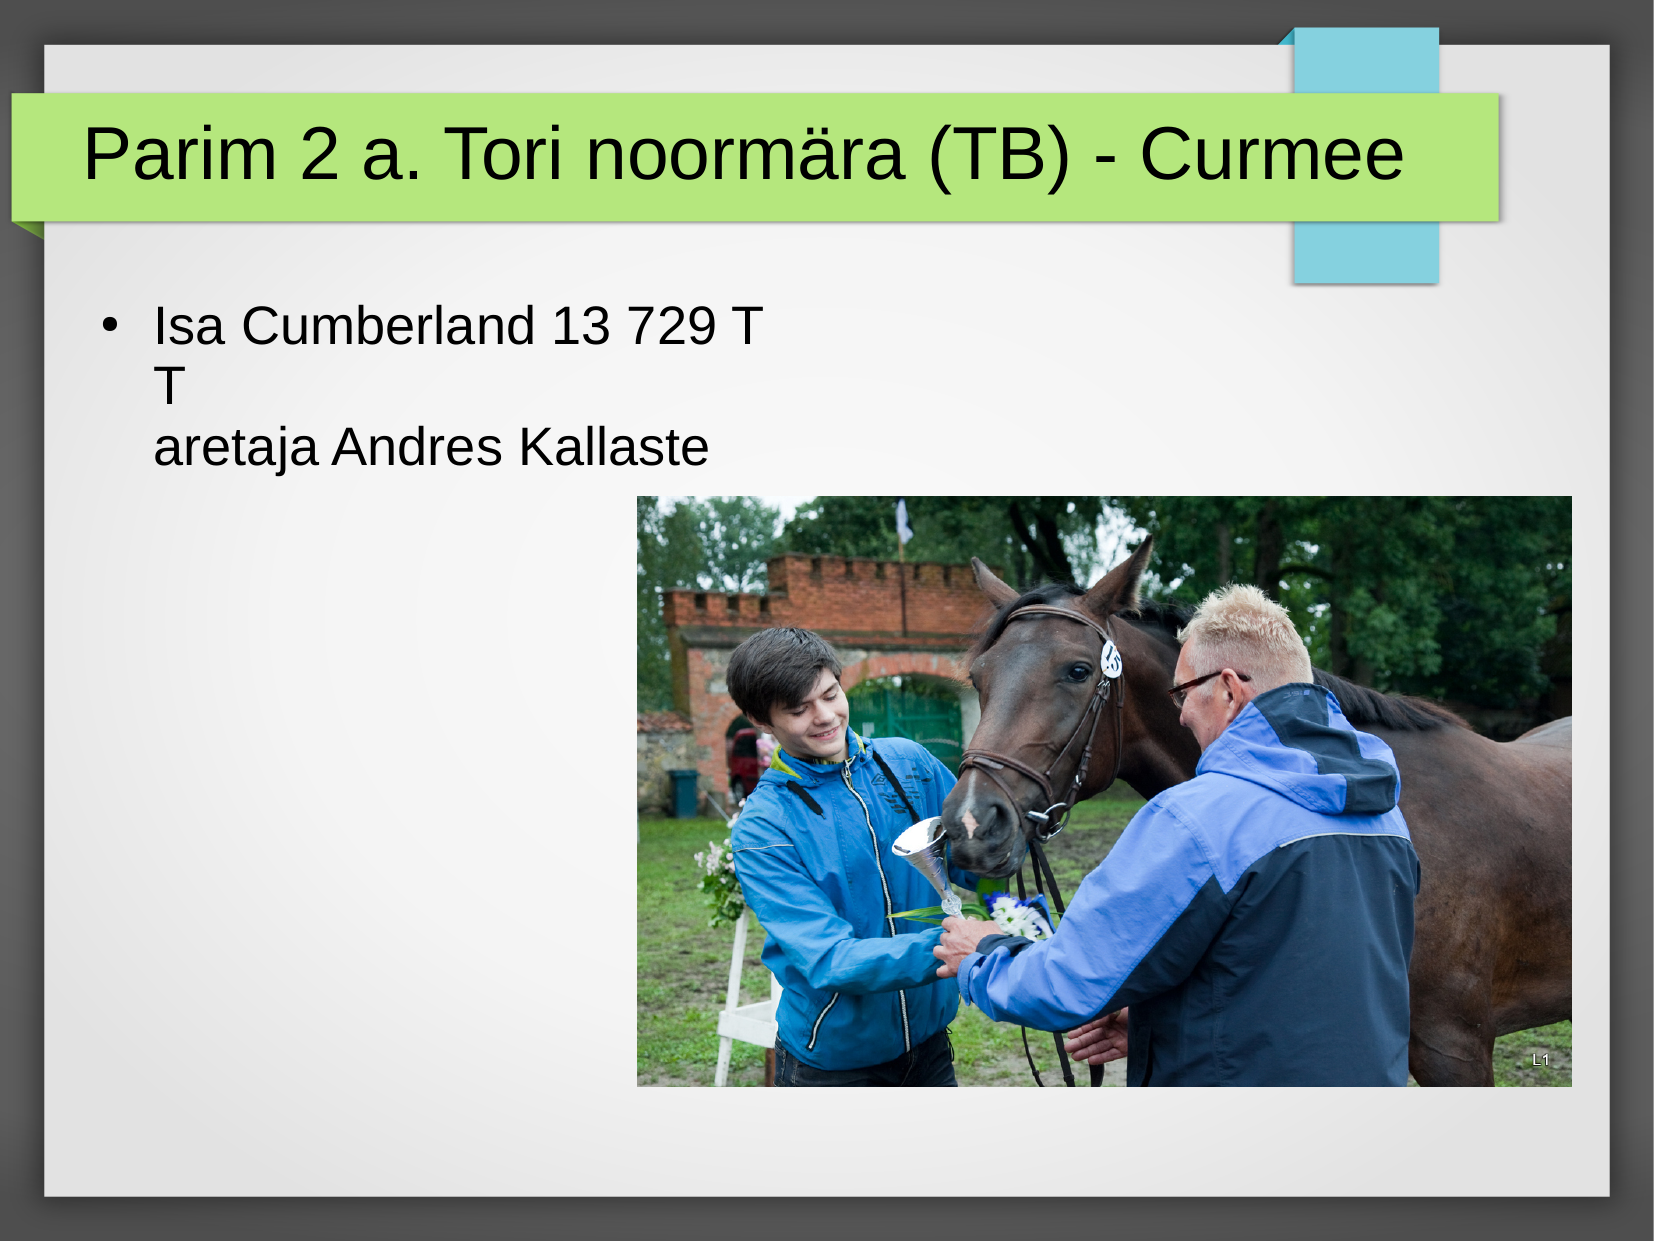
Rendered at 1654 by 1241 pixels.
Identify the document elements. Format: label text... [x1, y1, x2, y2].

title Parim 2 a. Tori noormära (TB) - Curmee [82, 94, 1524, 213]
picture [0, 0, 1654, 1241]
list Isa Cumberland 13 729 T T aretaja Andres Kallaste [82, 295, 809, 1015]
